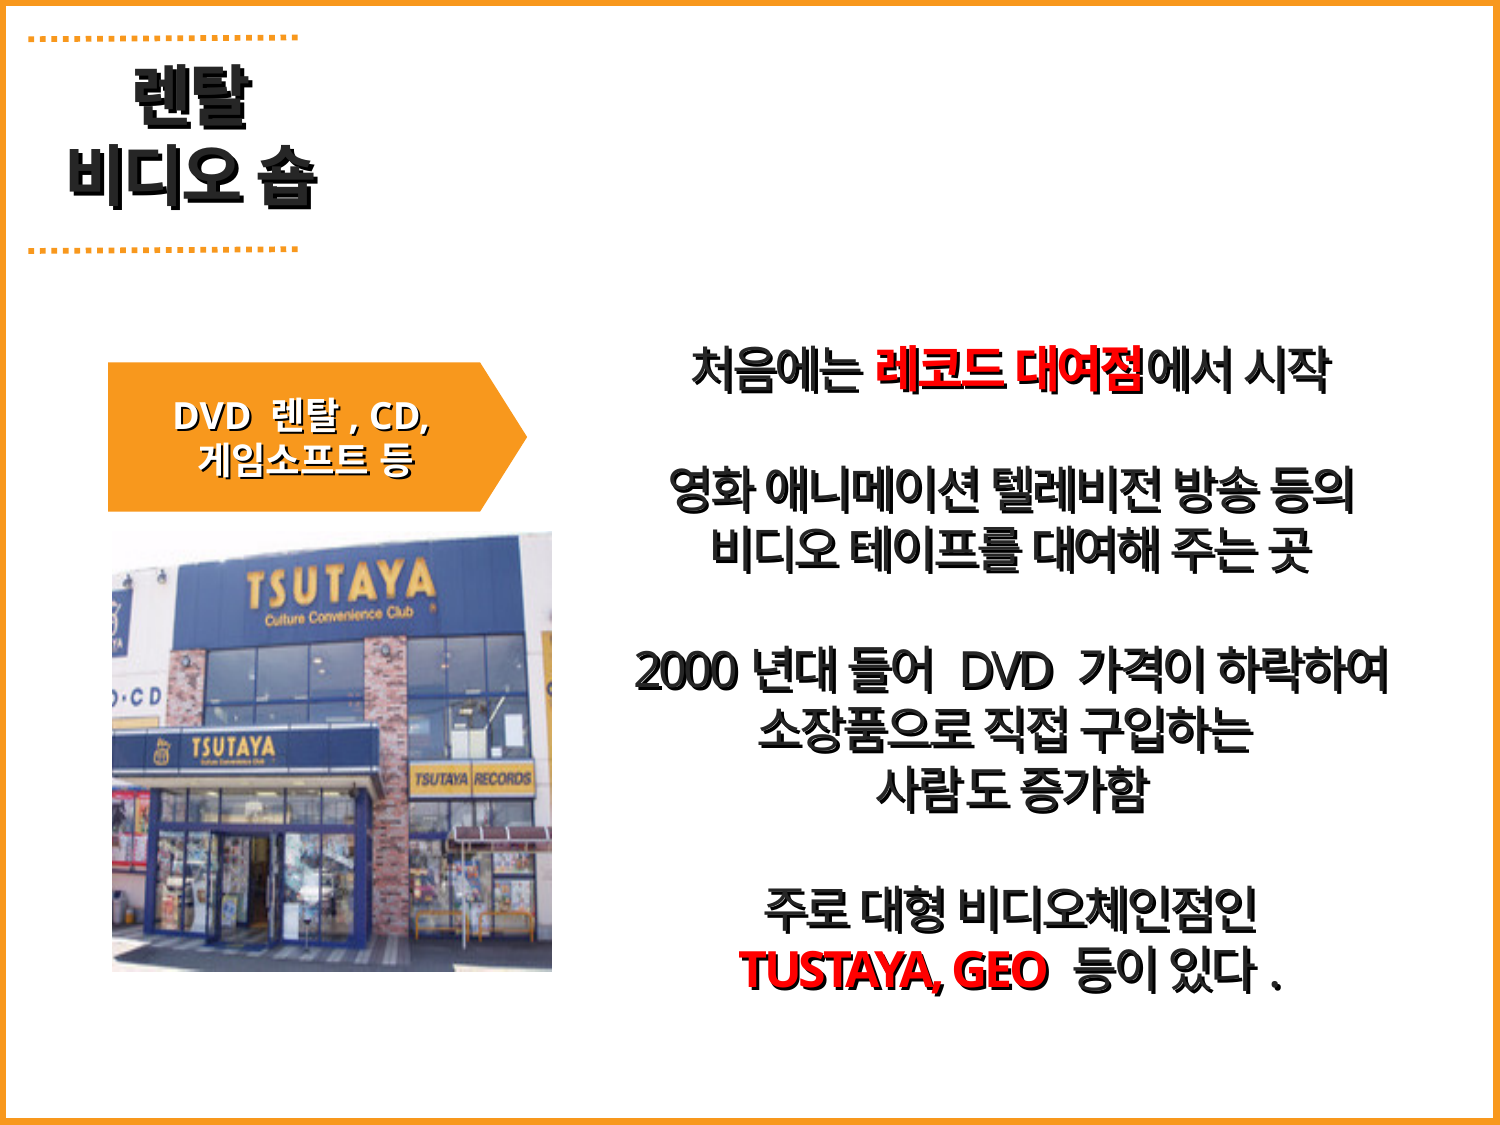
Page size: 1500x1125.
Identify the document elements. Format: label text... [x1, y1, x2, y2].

text_box 렌탈 비디오 숍 [17, 46, 365, 223]
picture [112, 532, 552, 972]
text_box DVD 렌탈, CD, 게임소프트 등 [108, 362, 528, 512]
text_box 처음에는 레코드 대여점에서 시작 영화 애니메이션 텔레비전 방송 등의 비디오 테이프를 대여해 주는 곳 2000년대 들어 DVD 가격이 하락하여 소장품으로 직접 구입하는 사람도 증가함 주로 대형 비디오체인점인 TUSTAYA, GEO 등이 있다. [613, 329, 1408, 1012]
